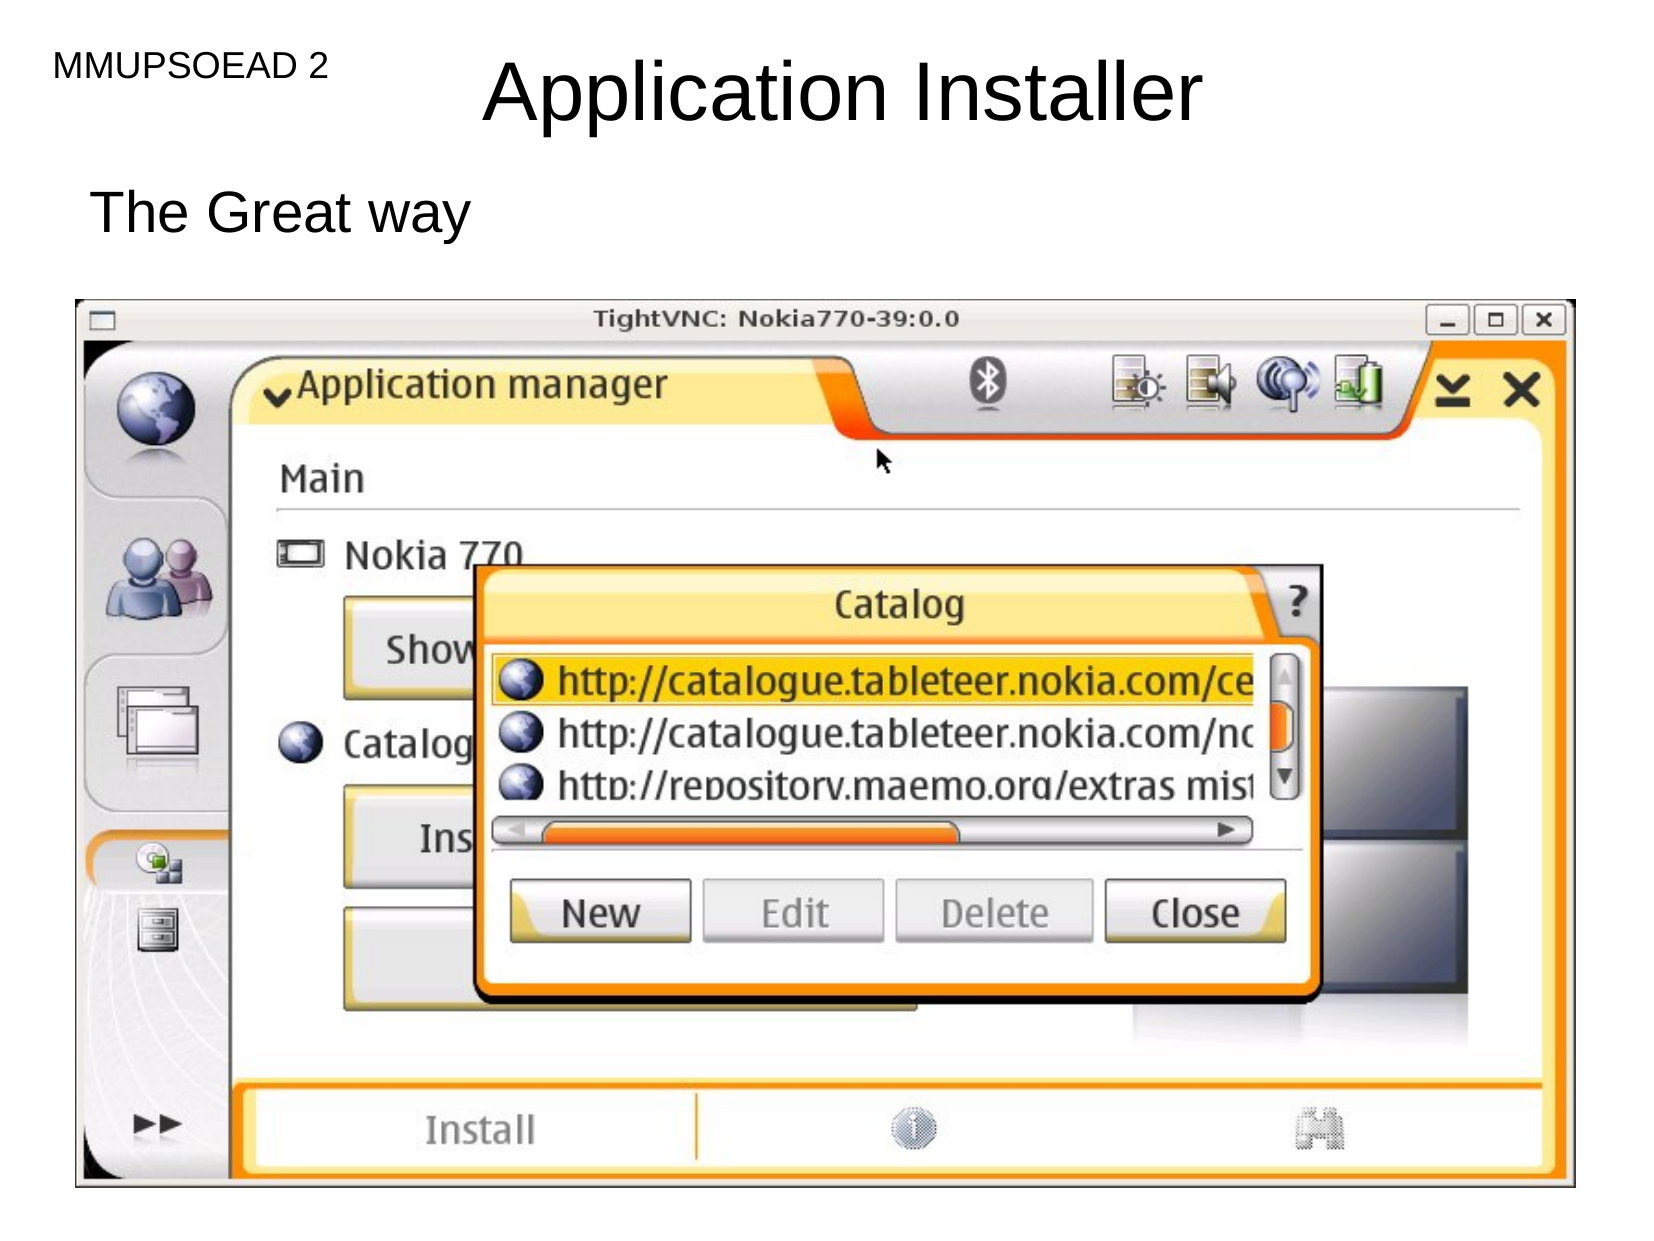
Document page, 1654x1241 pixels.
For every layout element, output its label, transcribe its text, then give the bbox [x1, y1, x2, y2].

text_box Application Installer The Great way Enter the location of the apt repository for your program. [75, 37, 1613, 638]
text_box MMUPSOEAD 2 [37, 37, 75, 99]
picture [75, 299, 1576, 1188]
